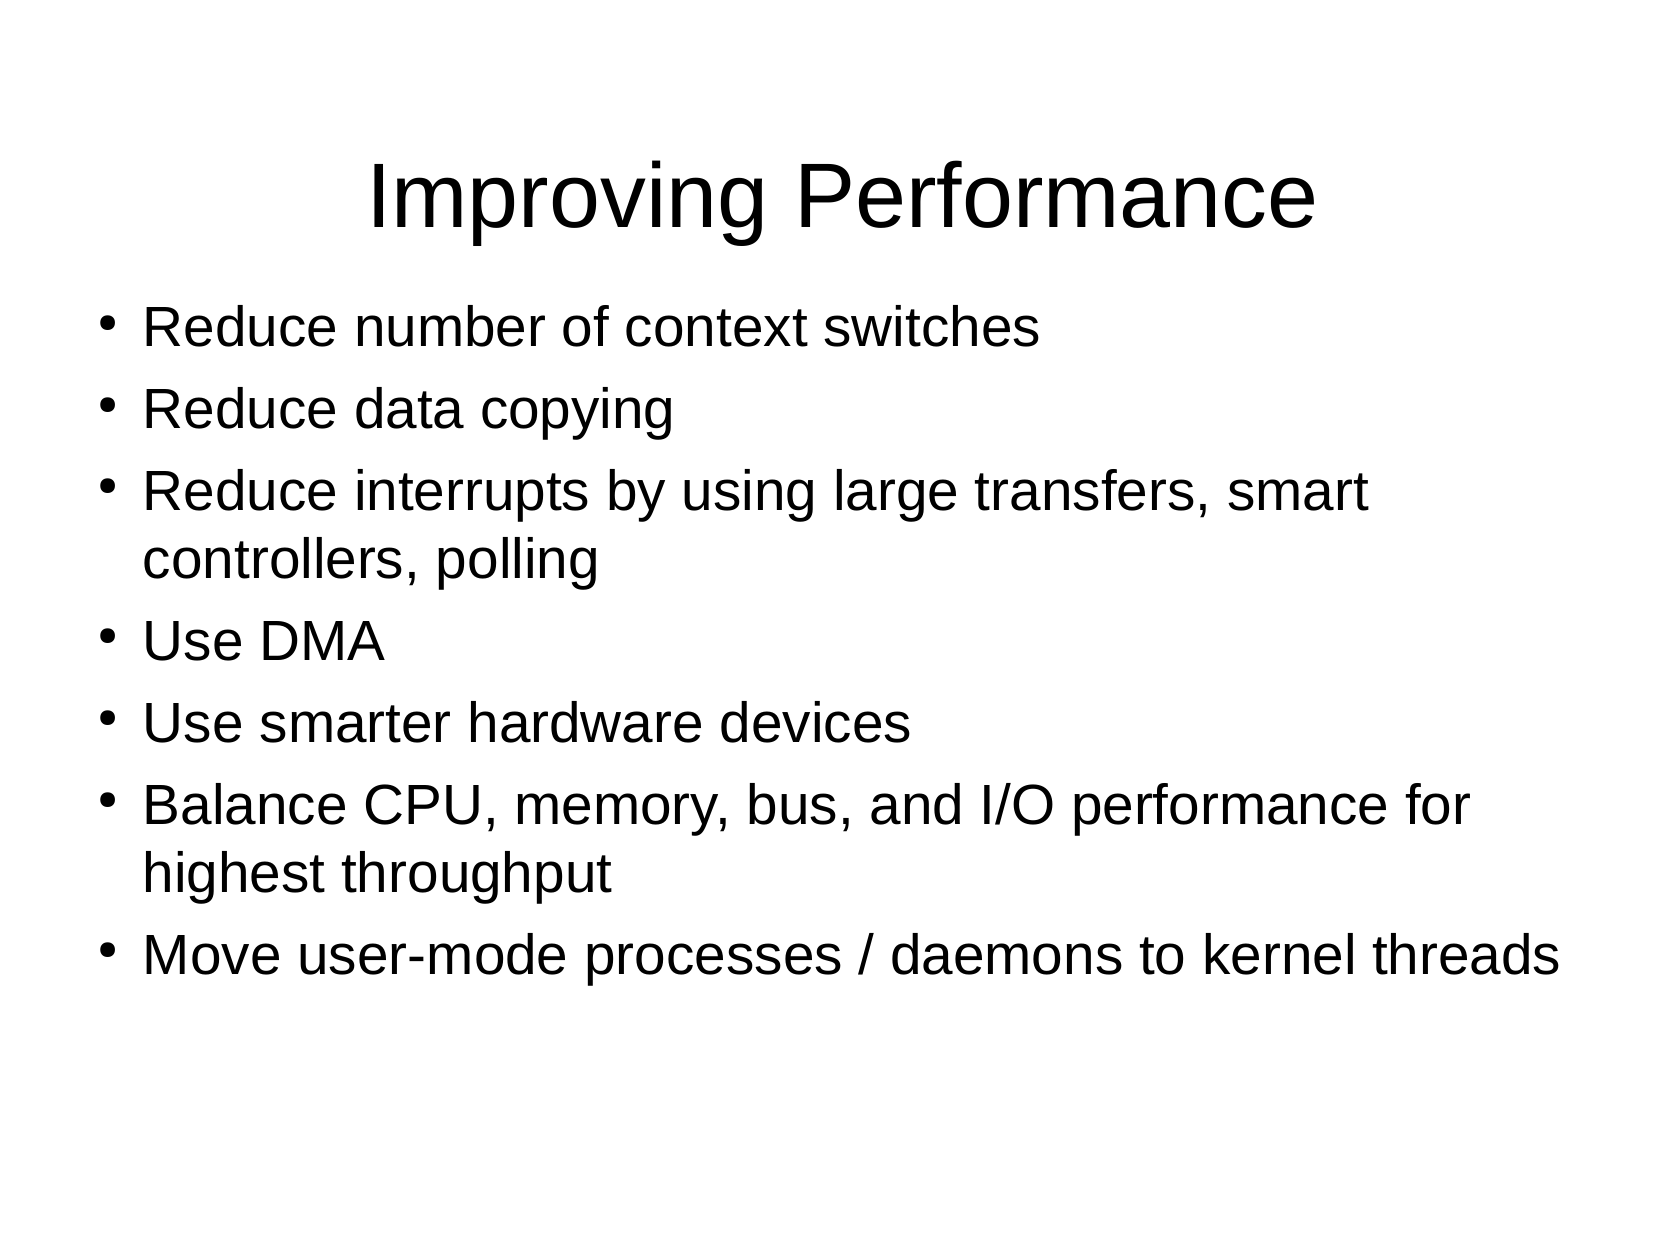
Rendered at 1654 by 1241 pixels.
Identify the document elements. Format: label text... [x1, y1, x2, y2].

list Reduce number of context switches Reduce data copying Reduce interrupts by using large transfers, smart controllers, polling Use DMA Use smarter hardware devices Balance CPU, memory, bus, and I/O performance for highest throughput Move user-mode processes / daemons to kernel threads [82, 290, 1571, 1010]
title Improving Performance [82, 49, 1571, 257]
